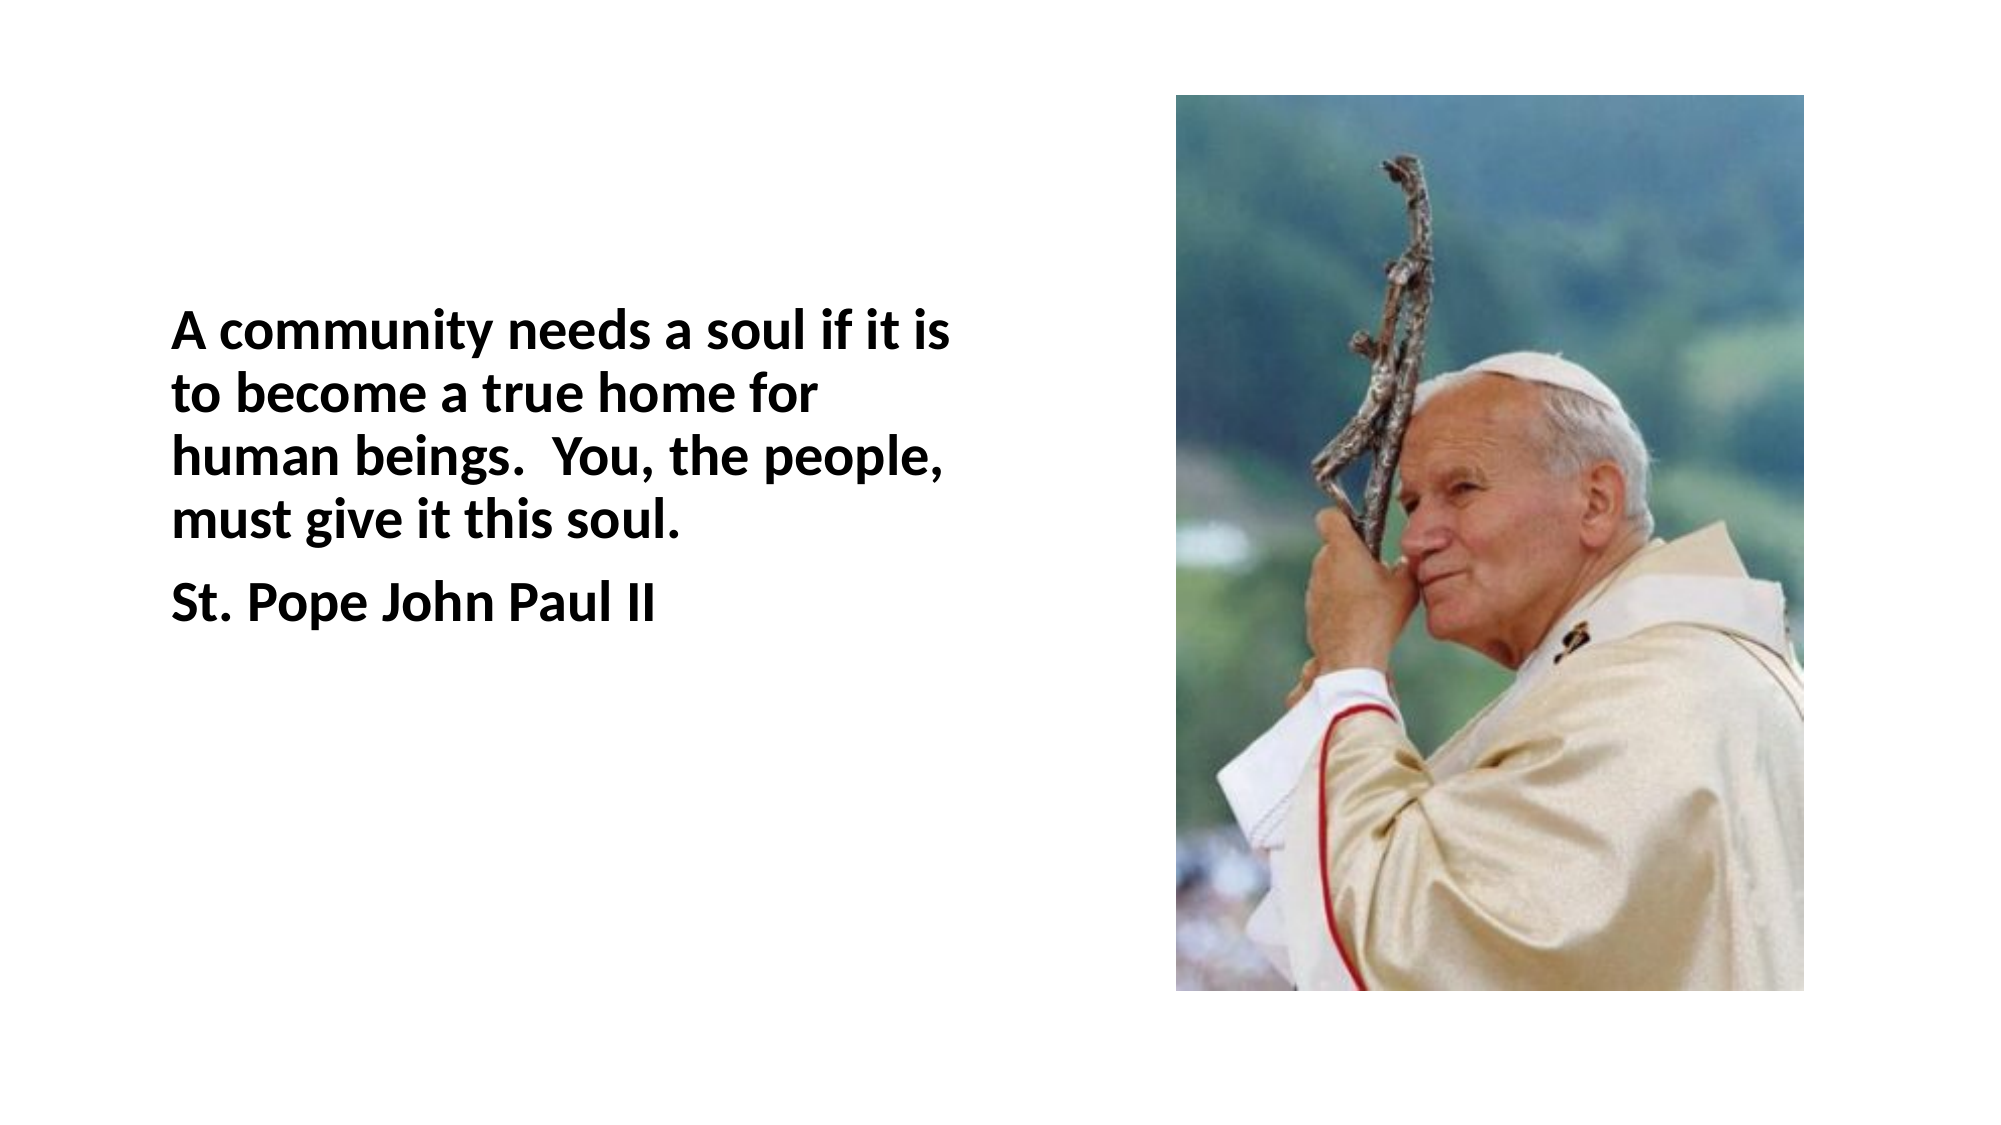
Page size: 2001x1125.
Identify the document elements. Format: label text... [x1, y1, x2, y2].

picture [1176, 95, 1804, 991]
list A community needs a soul if it is to become a true home for human beings. You, the people, must give it this soul. St. Pope John Paul II [156, 292, 985, 1006]
